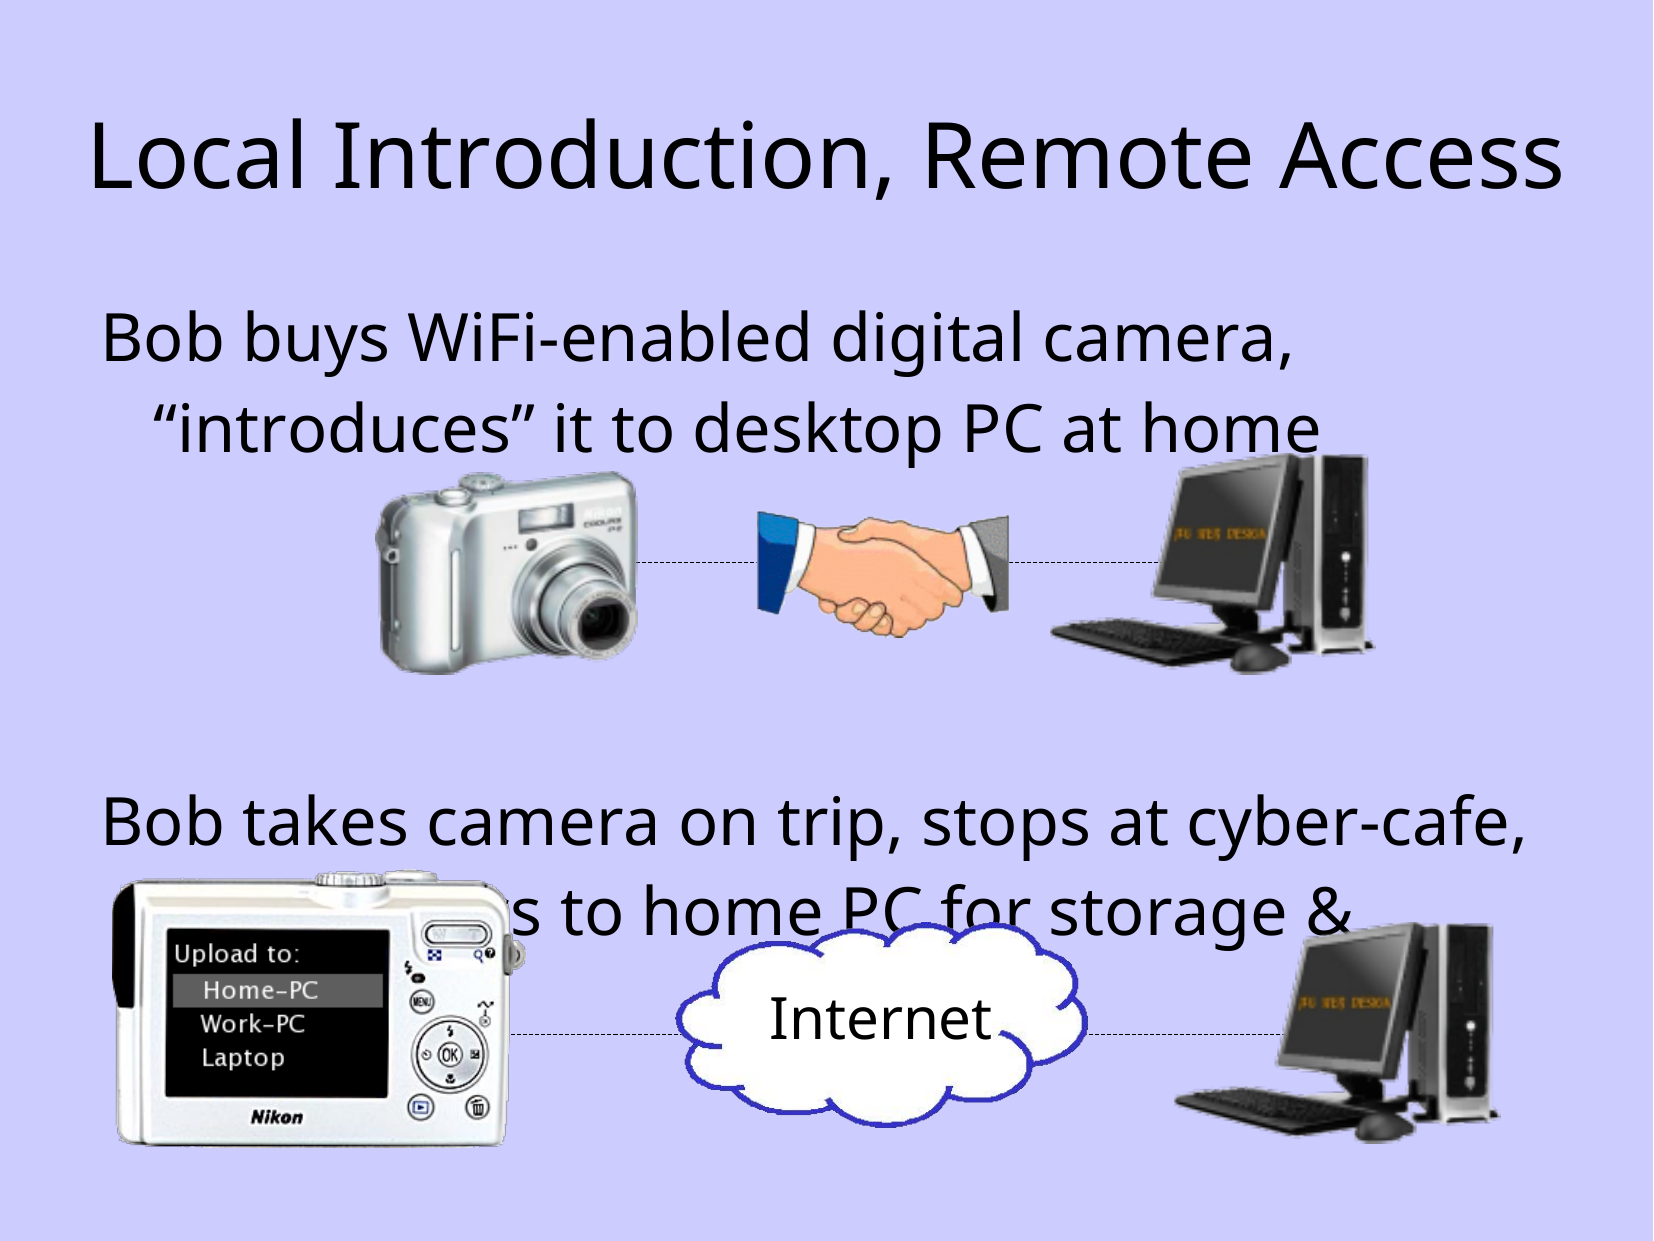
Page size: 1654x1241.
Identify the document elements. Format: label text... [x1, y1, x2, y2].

text_box Internet [712, 969, 1051, 1053]
picture [750, 508, 1013, 638]
picture [1174, 922, 1501, 1144]
list Bob buys WiFi-enabled digital camera, “introduces” it to desktop PC at home Bob takes camera on trip, stops at cyber-cafe, uploads pics to home PC for storage & sharing [82, 290, 1571, 1095]
picture [375, 471, 638, 676]
picture [112, 869, 526, 1148]
picture [675, 922, 1088, 1128]
picture [1050, 453, 1376, 676]
title Local Introduction, Remote Access [82, 49, 1571, 257]
